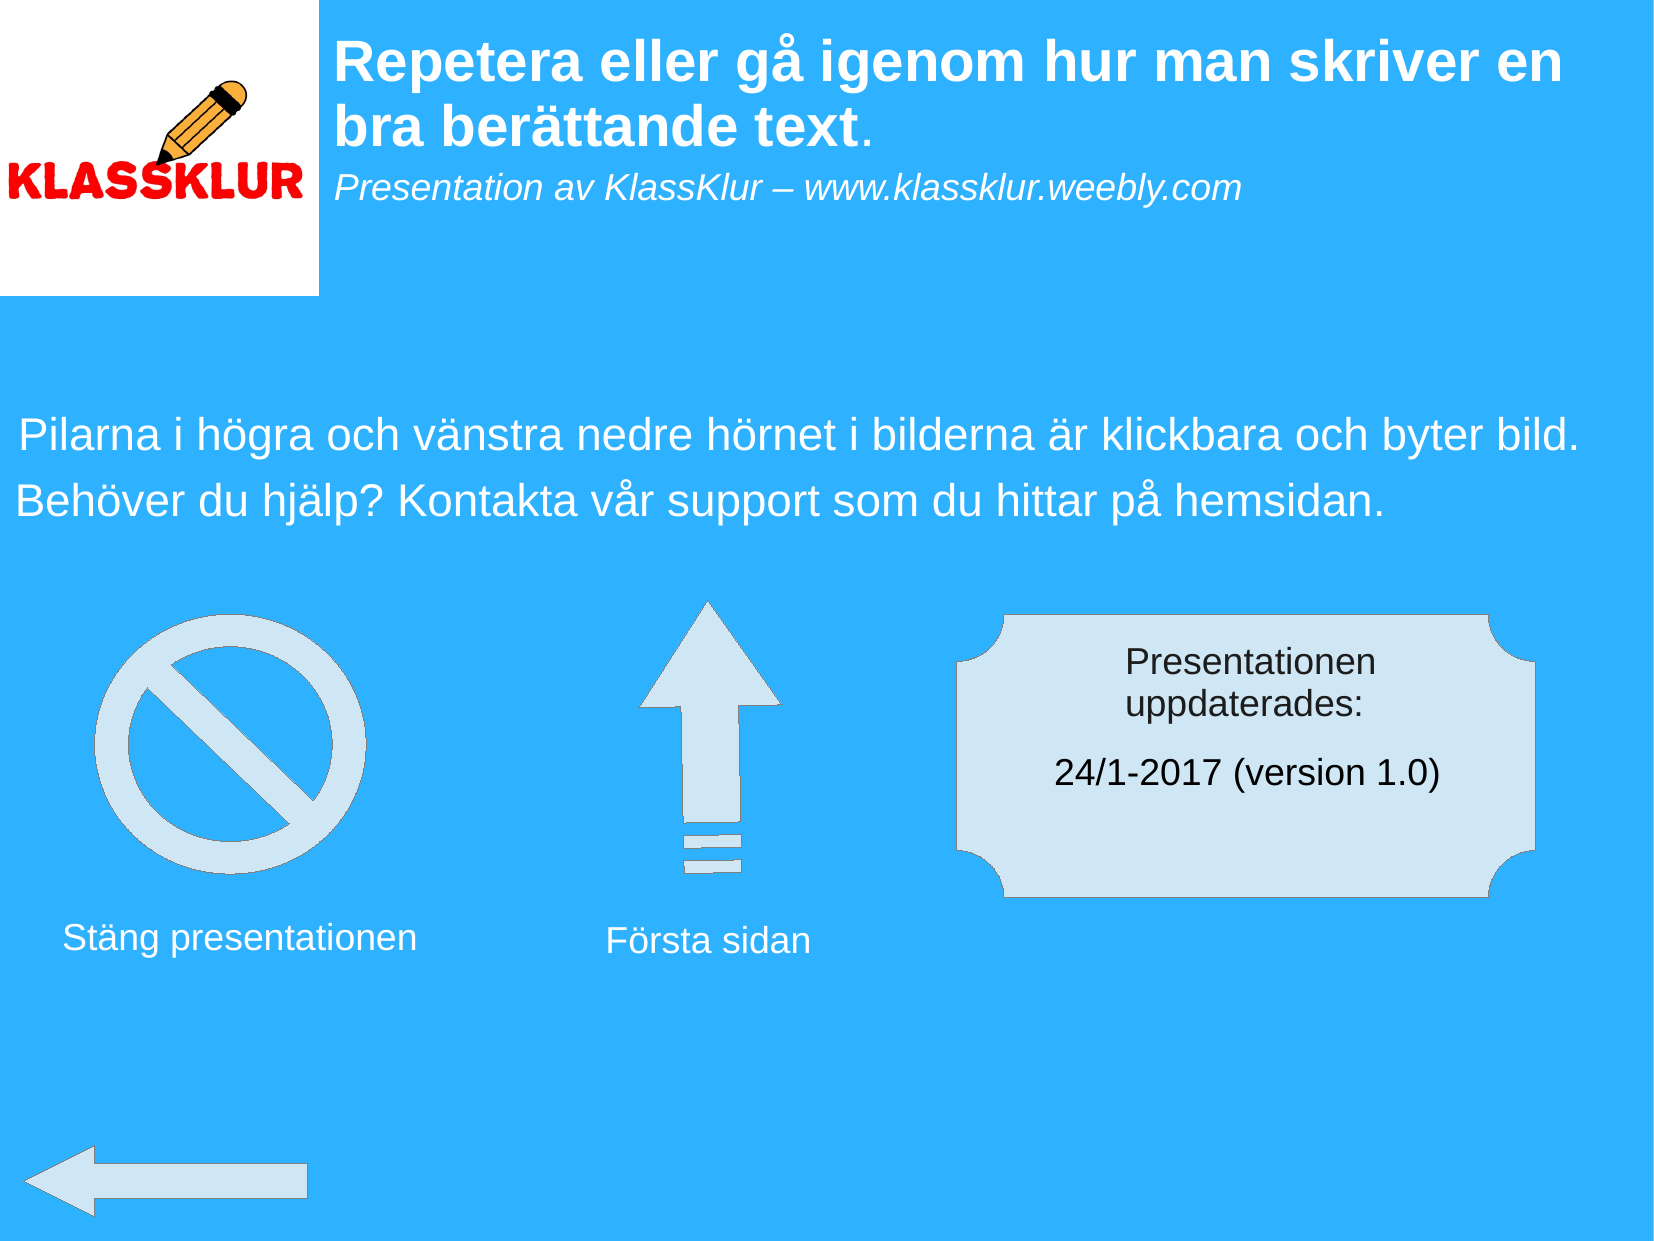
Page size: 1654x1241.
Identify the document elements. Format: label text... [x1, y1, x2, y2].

text_box Pilarna i högra och vänstra nedre hörnet i bilderna är klickbara och byter bild. [3, 401, 1596, 468]
text_box [683, 834, 742, 849]
text_box [23, 1145, 308, 1217]
text_box Stäng presentationen [47, 909, 438, 967]
text_box Presentation av KlassKlur – www.klassklur.weebly.com [318, 159, 1619, 343]
text_box Repetera eller gå igenom hur man skriver en bra berättande text. [318, 21, 1642, 296]
text_box Första sidan [590, 911, 981, 969]
text_box [638, 600, 783, 824]
text_box [683, 859, 742, 874]
text_box Presentationen uppdaterades: [1110, 633, 1536, 733]
picture [0, 0, 1654, 1241]
text_box 24/1-2017 (version 1.0) [1039, 744, 1512, 801]
text_box Behöver du hjälp? Kontakta vår support som du hittar på hemsidan. [0, 467, 1401, 534]
text_box [94, 614, 367, 875]
text_box [956, 614, 1536, 898]
